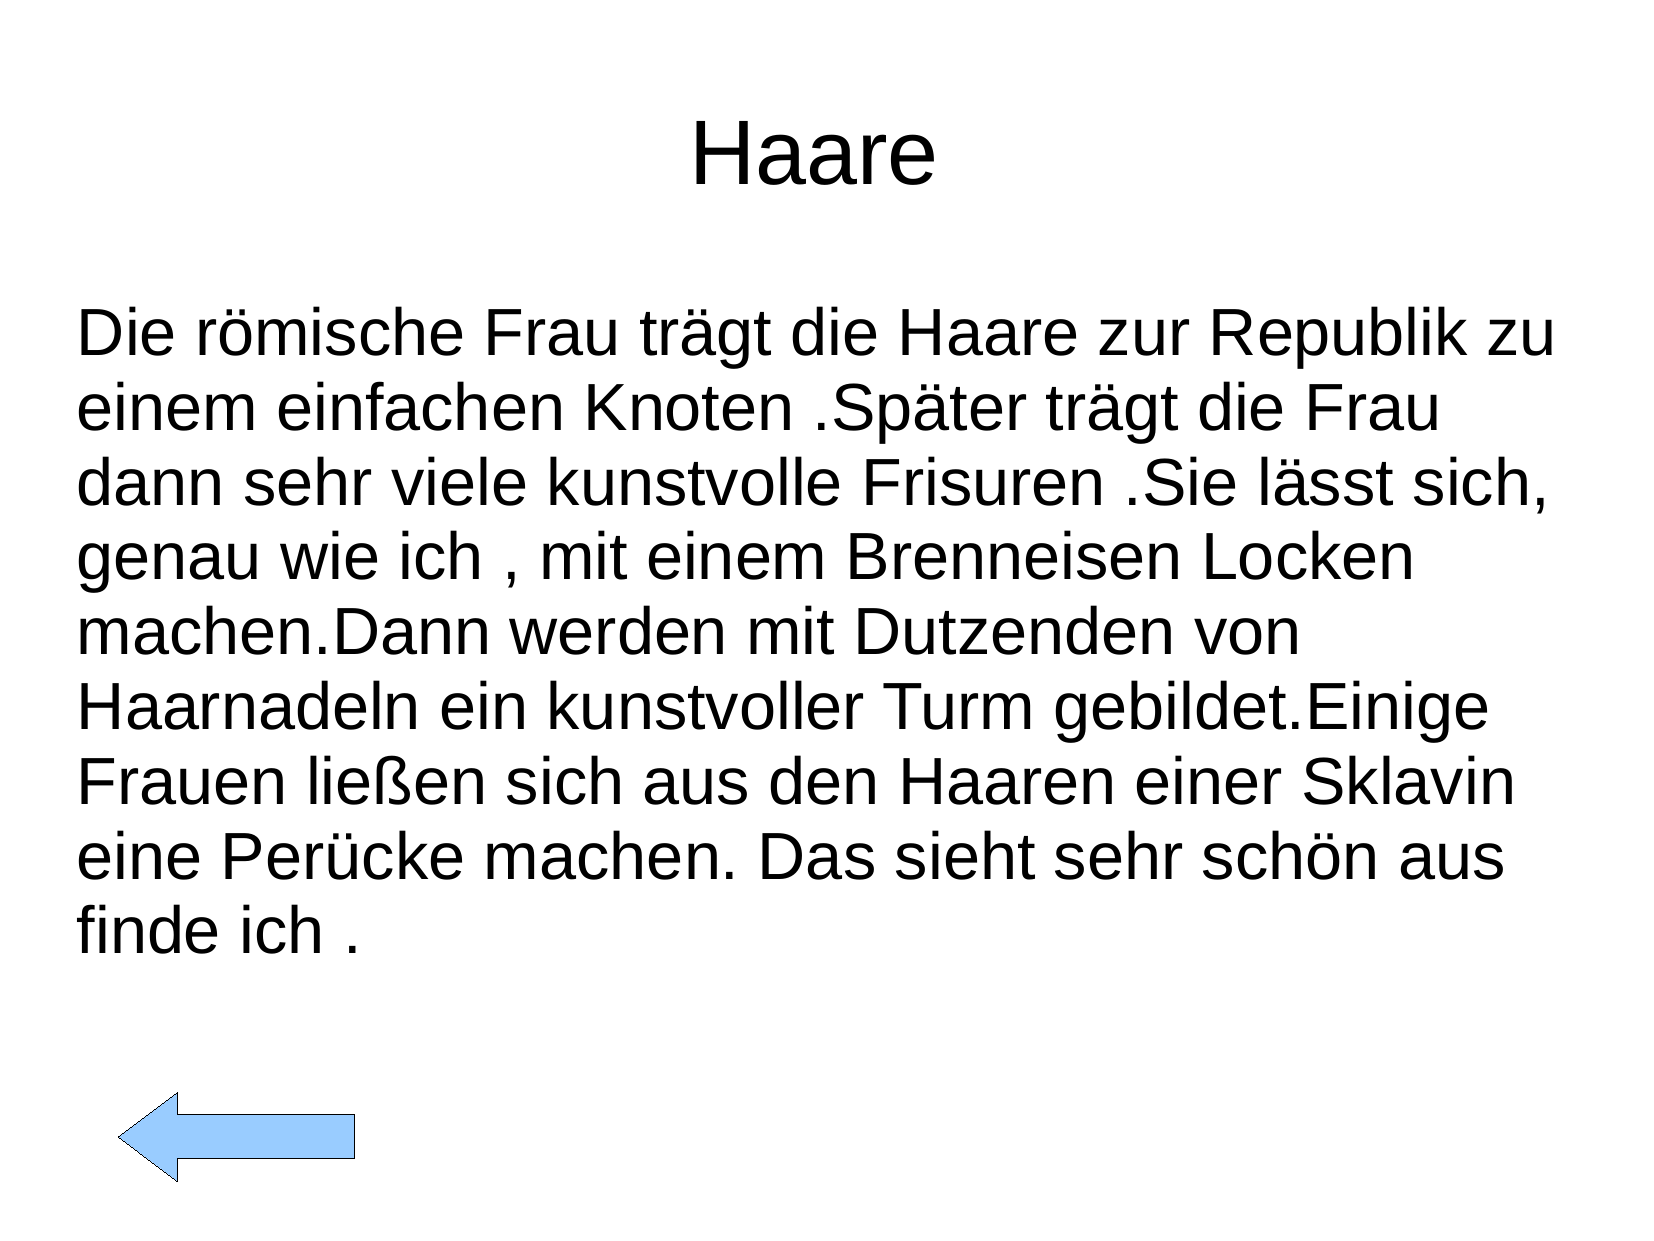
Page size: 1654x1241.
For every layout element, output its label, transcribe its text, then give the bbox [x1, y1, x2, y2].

text_box [118, 1092, 355, 1182]
title Haare [82, 49, 1571, 257]
list Die römische Frau trägt die Haare zur Republik zu einem einfachen Knoten .Später trägt die Frau dann sehr viele kunstvolle Frisuren .Sie lässt sich, genau wie ich , mit einem Brenneisen Locken machen.Dann werden mit Dutzenden von Haarnadeln ein kunstvoller Turm gebildet.Einige Frauen ließen sich aus den Haaren einer Sklavin eine Perücke machen. Das sieht sehr schön aus finde ich . [76, 295, 1565, 1114]
